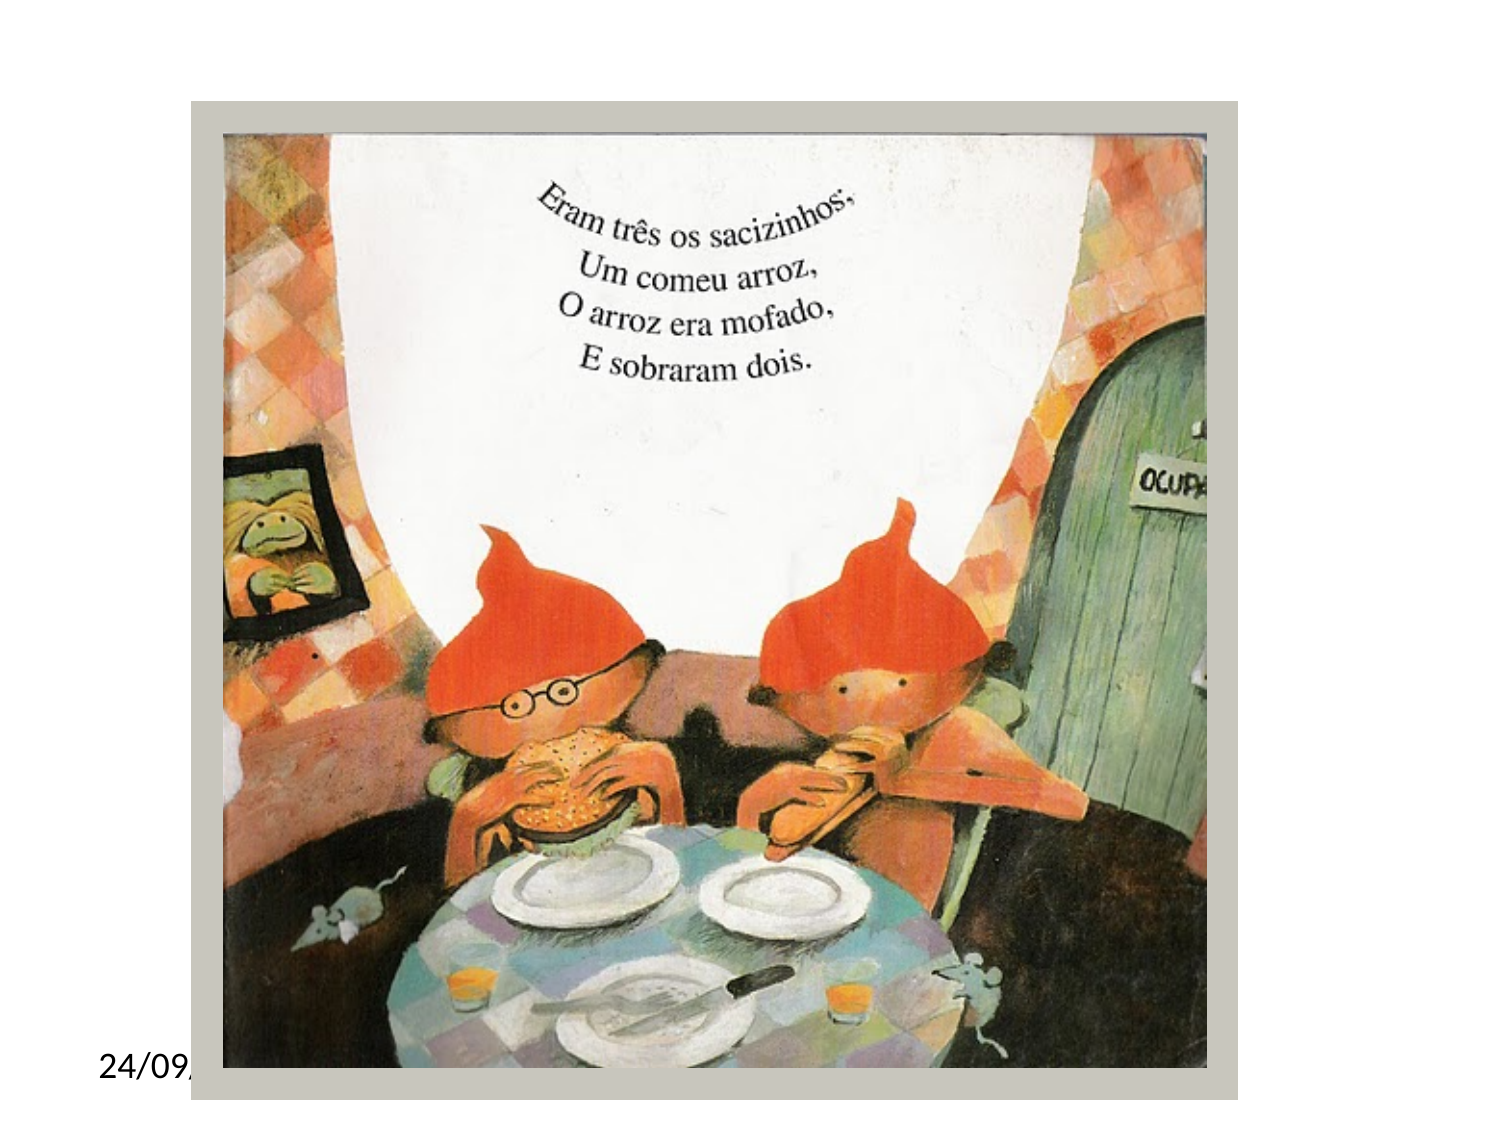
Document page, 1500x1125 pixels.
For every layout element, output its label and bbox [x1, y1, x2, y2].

picture [222, 132, 1207, 1069]
title [75, 45, 1425, 233]
